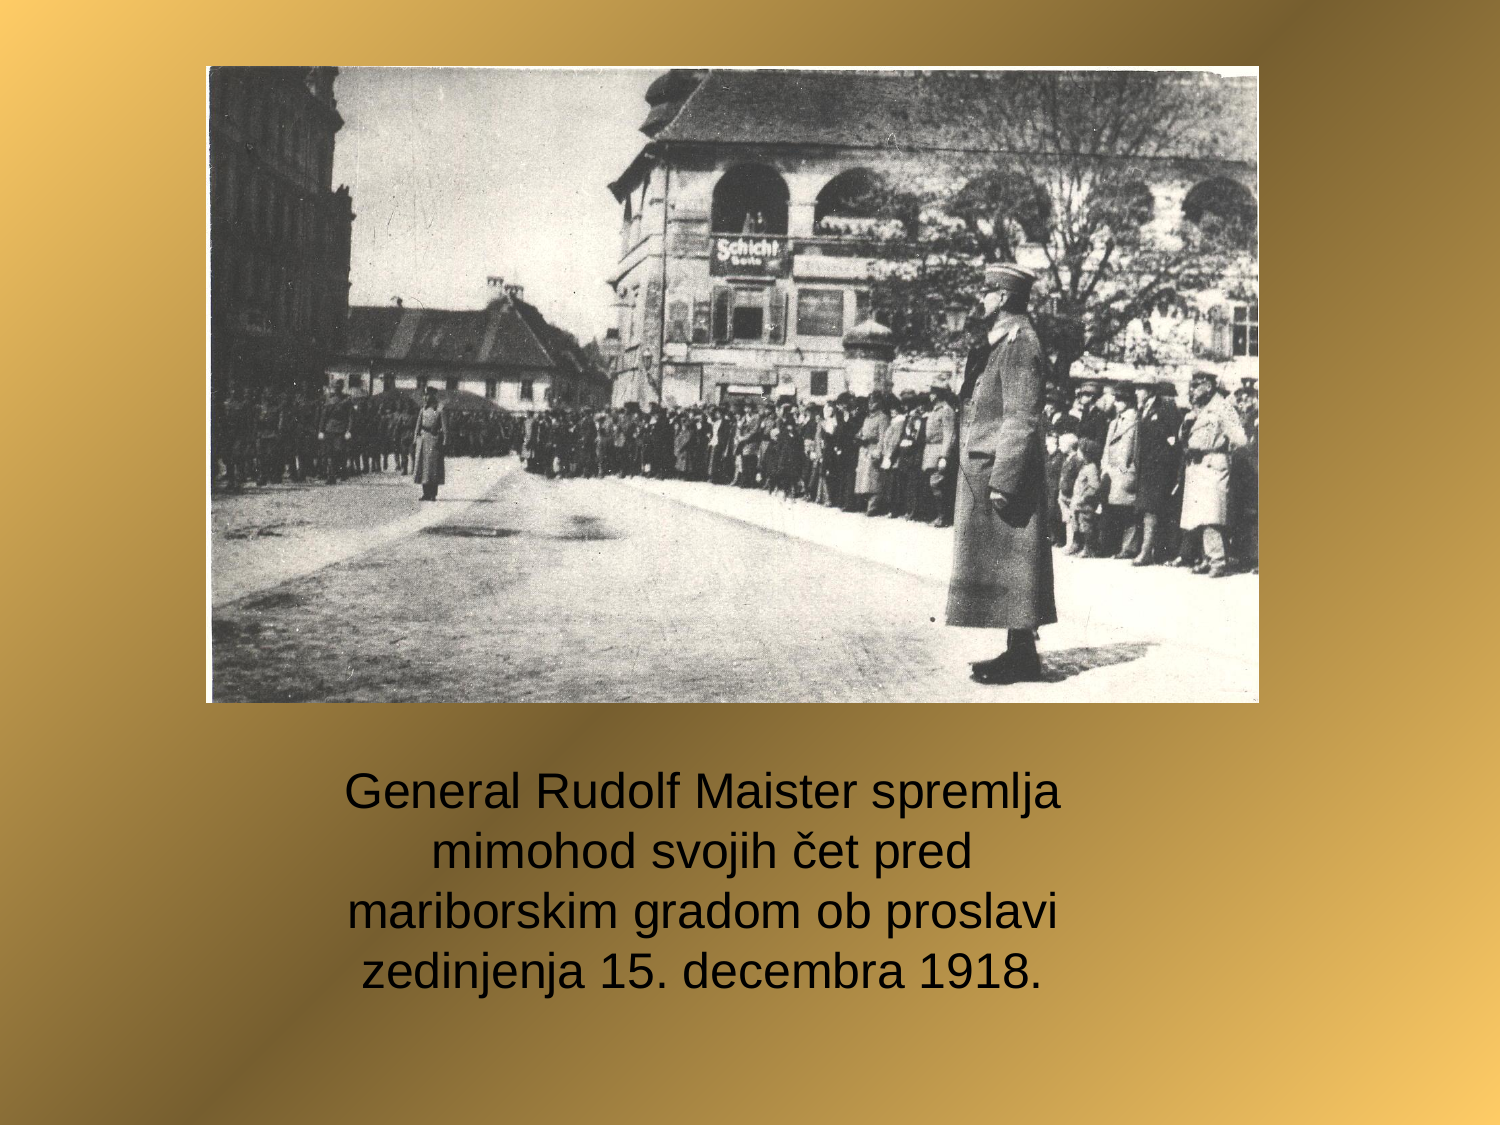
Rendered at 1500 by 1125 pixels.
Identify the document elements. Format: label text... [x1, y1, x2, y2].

picture [206, 66, 1259, 703]
text_box General Rudolf Maister spremlja mimohod svojih čet pred mariborskim gradom ob proslavi zedinjenja 15. decembra 1918. [289, 751, 1117, 1007]
